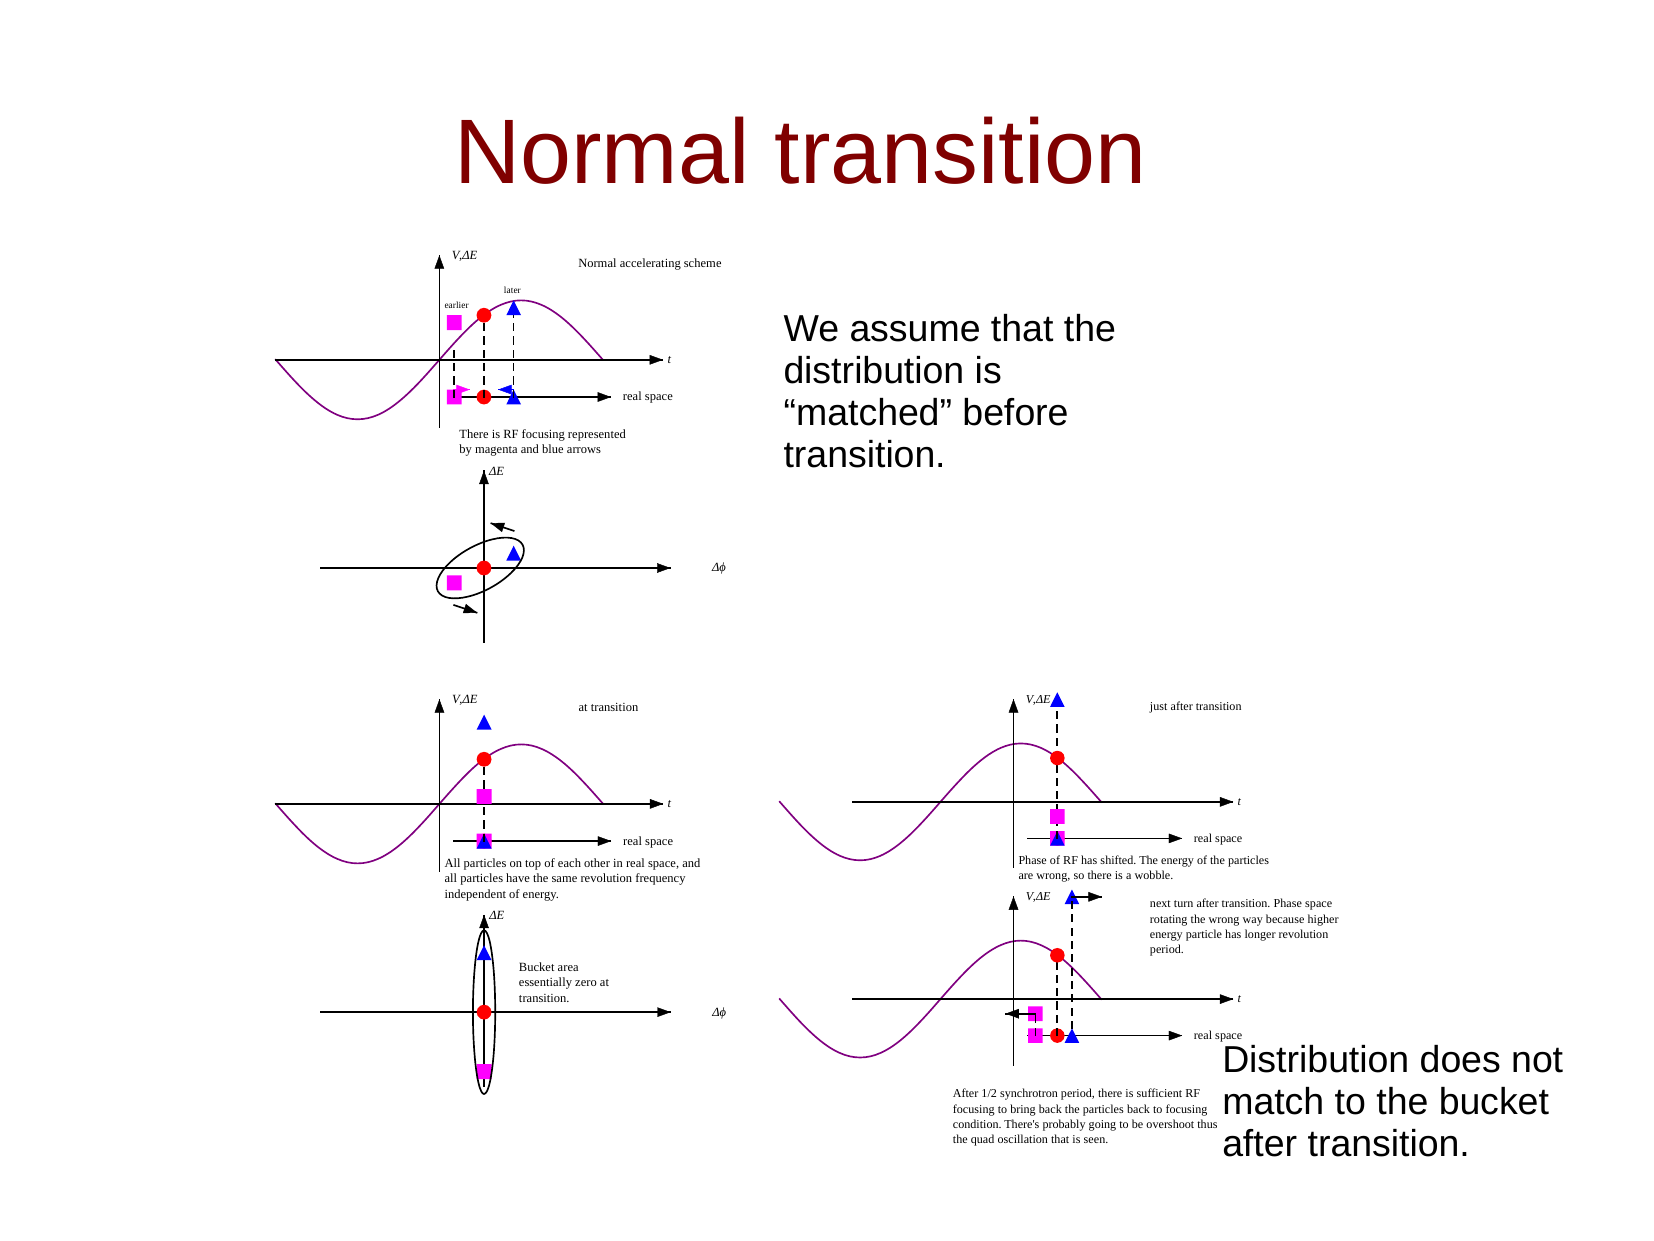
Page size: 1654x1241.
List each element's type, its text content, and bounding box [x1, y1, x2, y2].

title Normal transition [56, 47, 1546, 256]
text_box We assume that the distribution is “matched” before transition. [768, 300, 1186, 481]
picture [273, 247, 1351, 1149]
text_box Distribution does not match to the bucket after transition. [1207, 1031, 1624, 1171]
